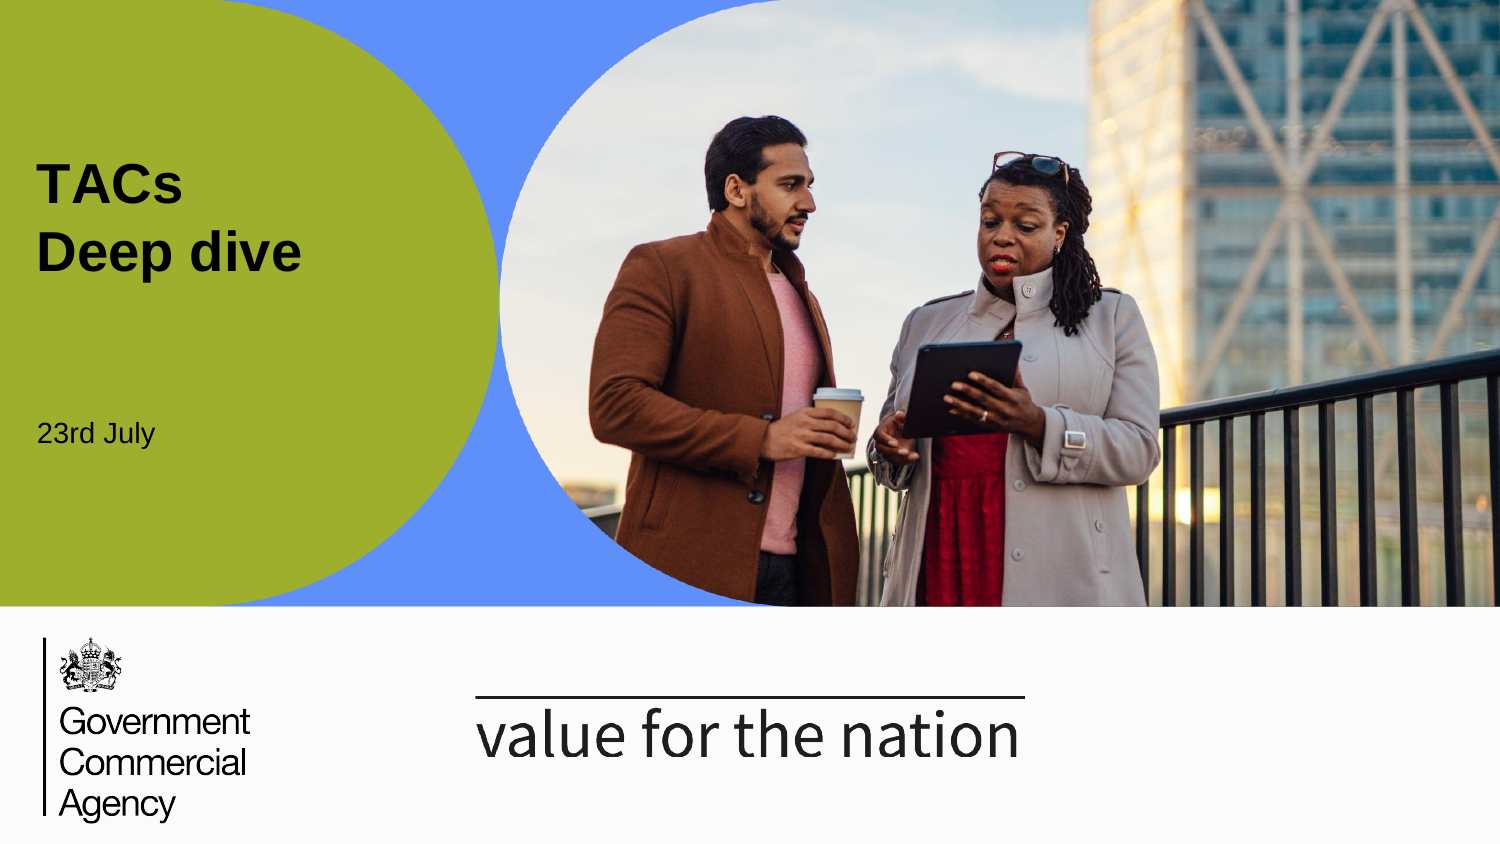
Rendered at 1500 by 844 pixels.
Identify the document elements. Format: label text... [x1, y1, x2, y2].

title TACs Deep dive [36, 147, 488, 404]
title 23rd July [36, 414, 476, 565]
